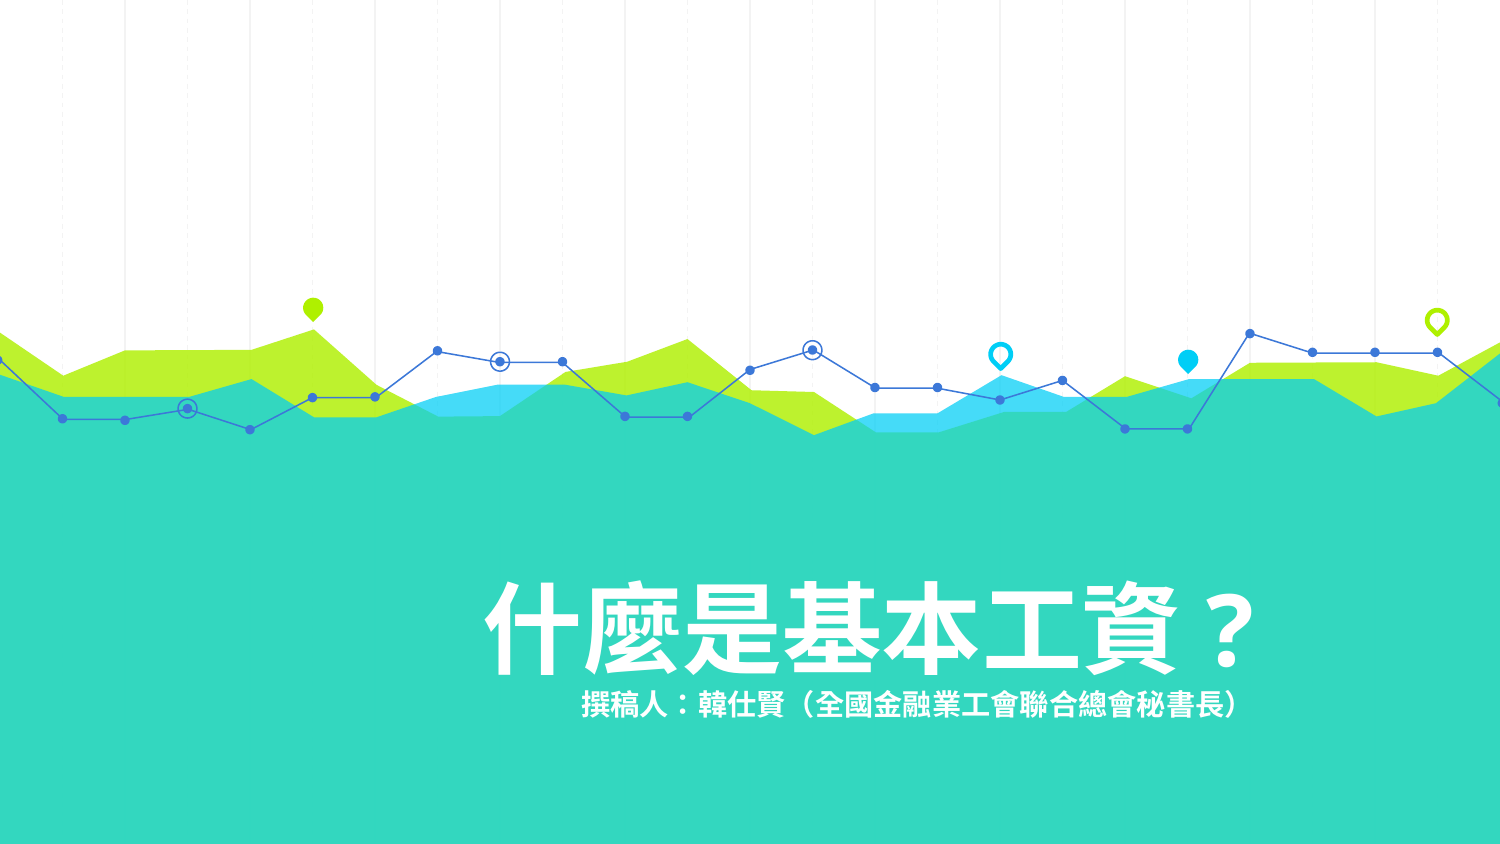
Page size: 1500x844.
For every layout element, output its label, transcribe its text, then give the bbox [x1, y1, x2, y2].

title 什麼是基本工資? 撰稿人：韓仕賢（全國金融業工會聯合總會秘書長） [467, 551, 1388, 743]
